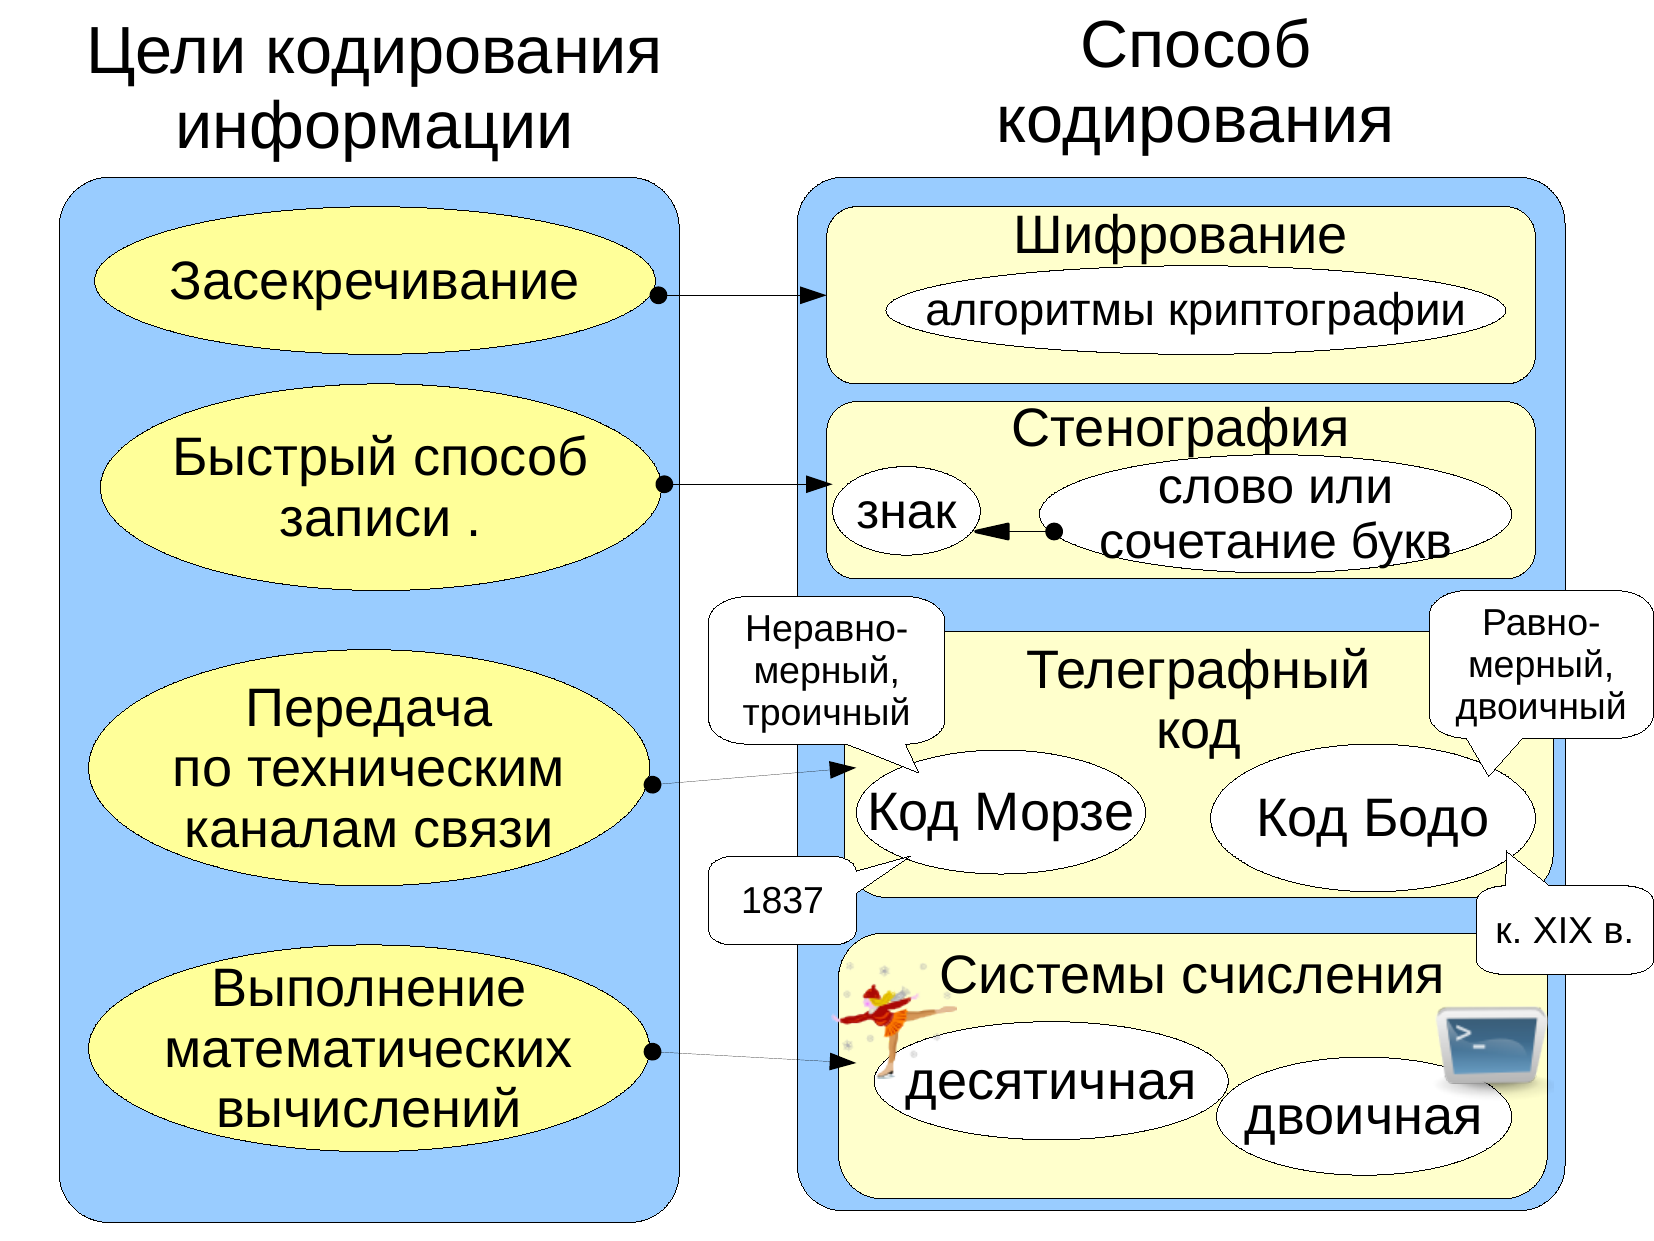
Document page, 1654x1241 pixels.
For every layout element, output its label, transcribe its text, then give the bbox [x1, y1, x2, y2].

text_box Телеграфный код [844, 745, 901, 870]
text_box слово или сочетание букв [1039, 454, 1512, 573]
text_box алгоритмы криптографии [885, 265, 1506, 355]
text_box Код Морзе [856, 750, 1146, 875]
text_box [797, 771, 844, 857]
text_box Стенография [826, 401, 1536, 579]
picture [1428, 991, 1554, 1117]
text_box Неравно-мерный, троичный [708, 596, 945, 773]
text_box Равно-мерный, двоичный [1429, 590, 1654, 777]
text_box двоичная [1216, 1057, 1512, 1176]
text_box 1837 [708, 856, 911, 945]
text_box Засекречивание [94, 206, 656, 355]
text_box Быстрый способ записи . [100, 383, 661, 591]
text_box [1545, 739, 1566, 885]
text_box Цели кодирования информации [64, 5, 686, 171]
text_box Системы счисления [838, 933, 1548, 1199]
text_box Выполнение математических вычислений [88, 944, 650, 1152]
text_box к. XIX в. [1476, 850, 1654, 975]
text_box десятичная [874, 1021, 1229, 1140]
text_box Телеграфный код [863, 631, 1506, 898]
text_box [797, 890, 1476, 1061]
text_box Шифрование [826, 206, 1536, 384]
text_box [59, 177, 680, 1223]
text_box Передача по техническим каналам связи [88, 649, 650, 886]
text_box десятичная [914, 1079, 927, 1096]
text_box [797, 177, 1566, 631]
text_box [797, 745, 844, 772]
picture [831, 962, 957, 1079]
text_box [797, 975, 1566, 1211]
text_box Код Бодо [1210, 744, 1536, 892]
text_box знак [832, 466, 981, 556]
text_box Телеграфный код [1496, 739, 1554, 881]
text_box Способ кодирования [885, 0, 1506, 165]
